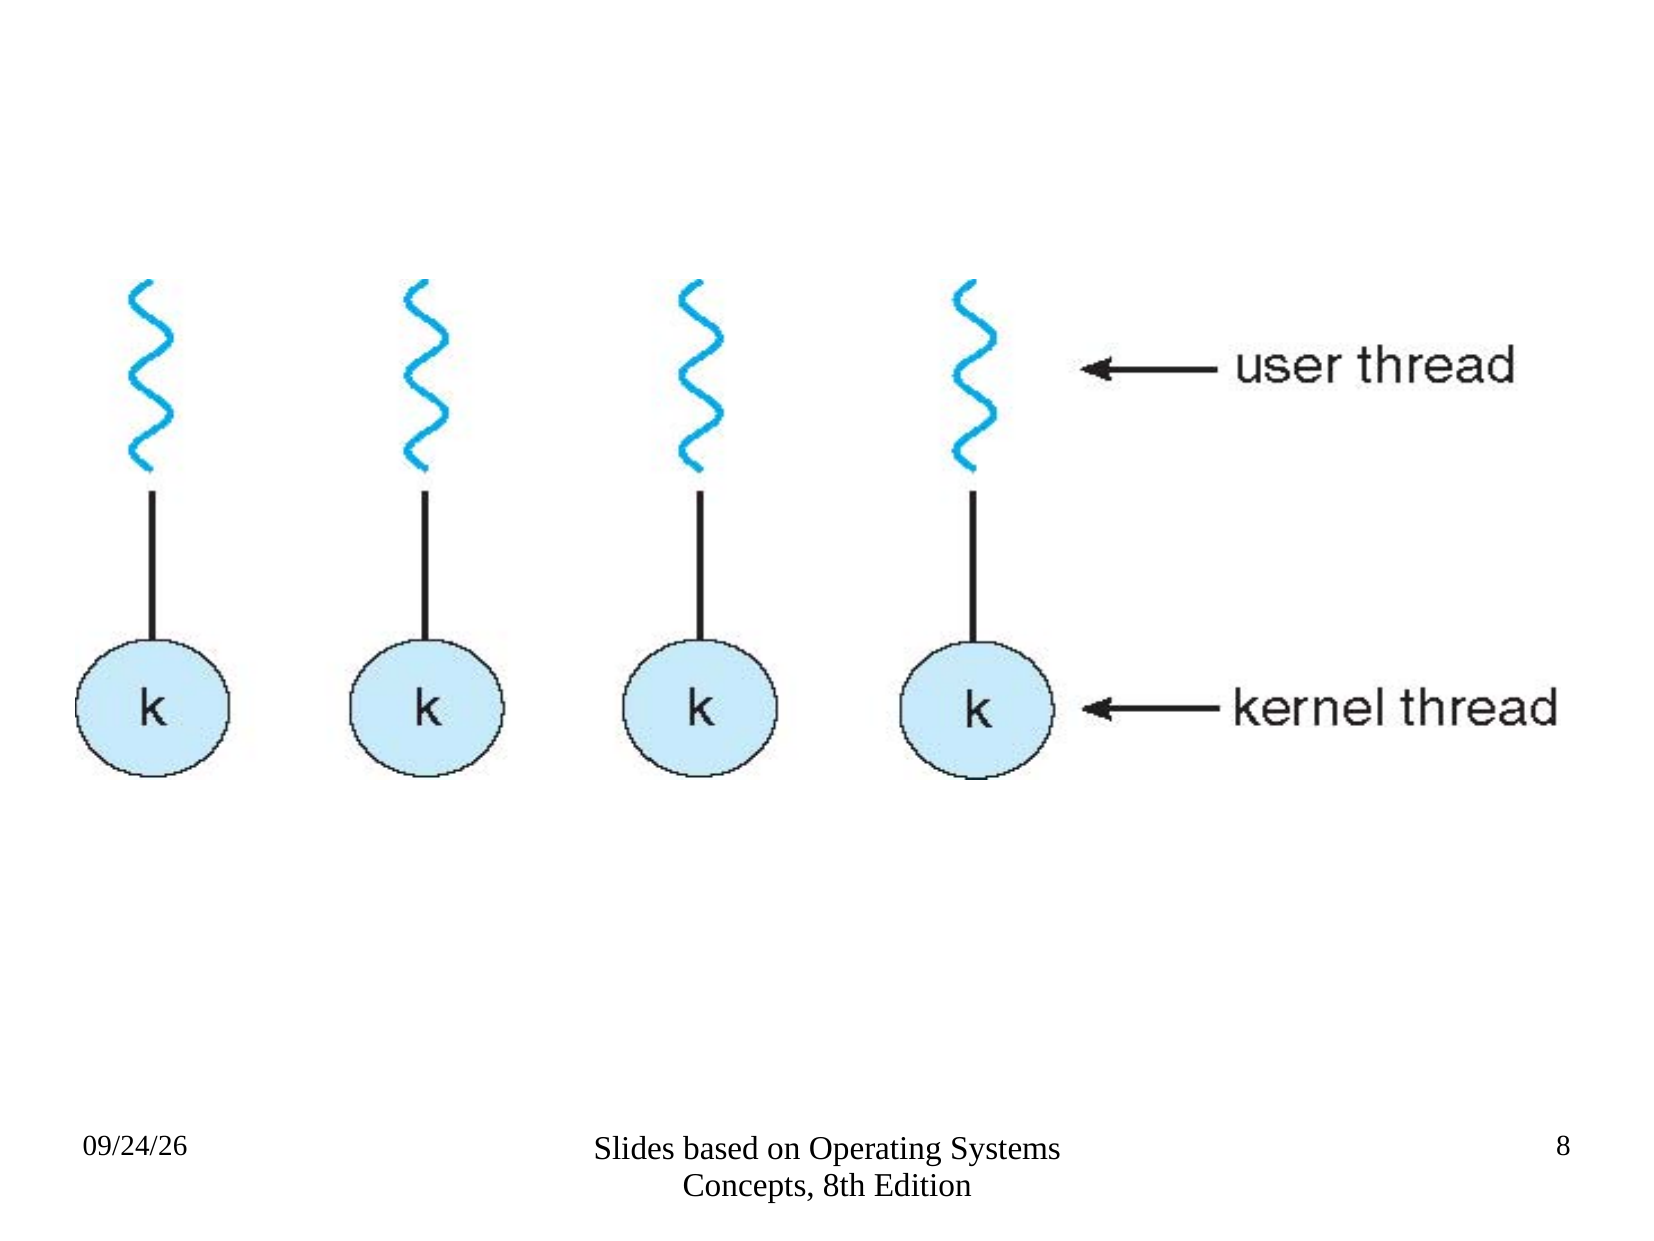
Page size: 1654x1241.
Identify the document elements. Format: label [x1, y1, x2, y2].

picture [75, 279, 1561, 781]
